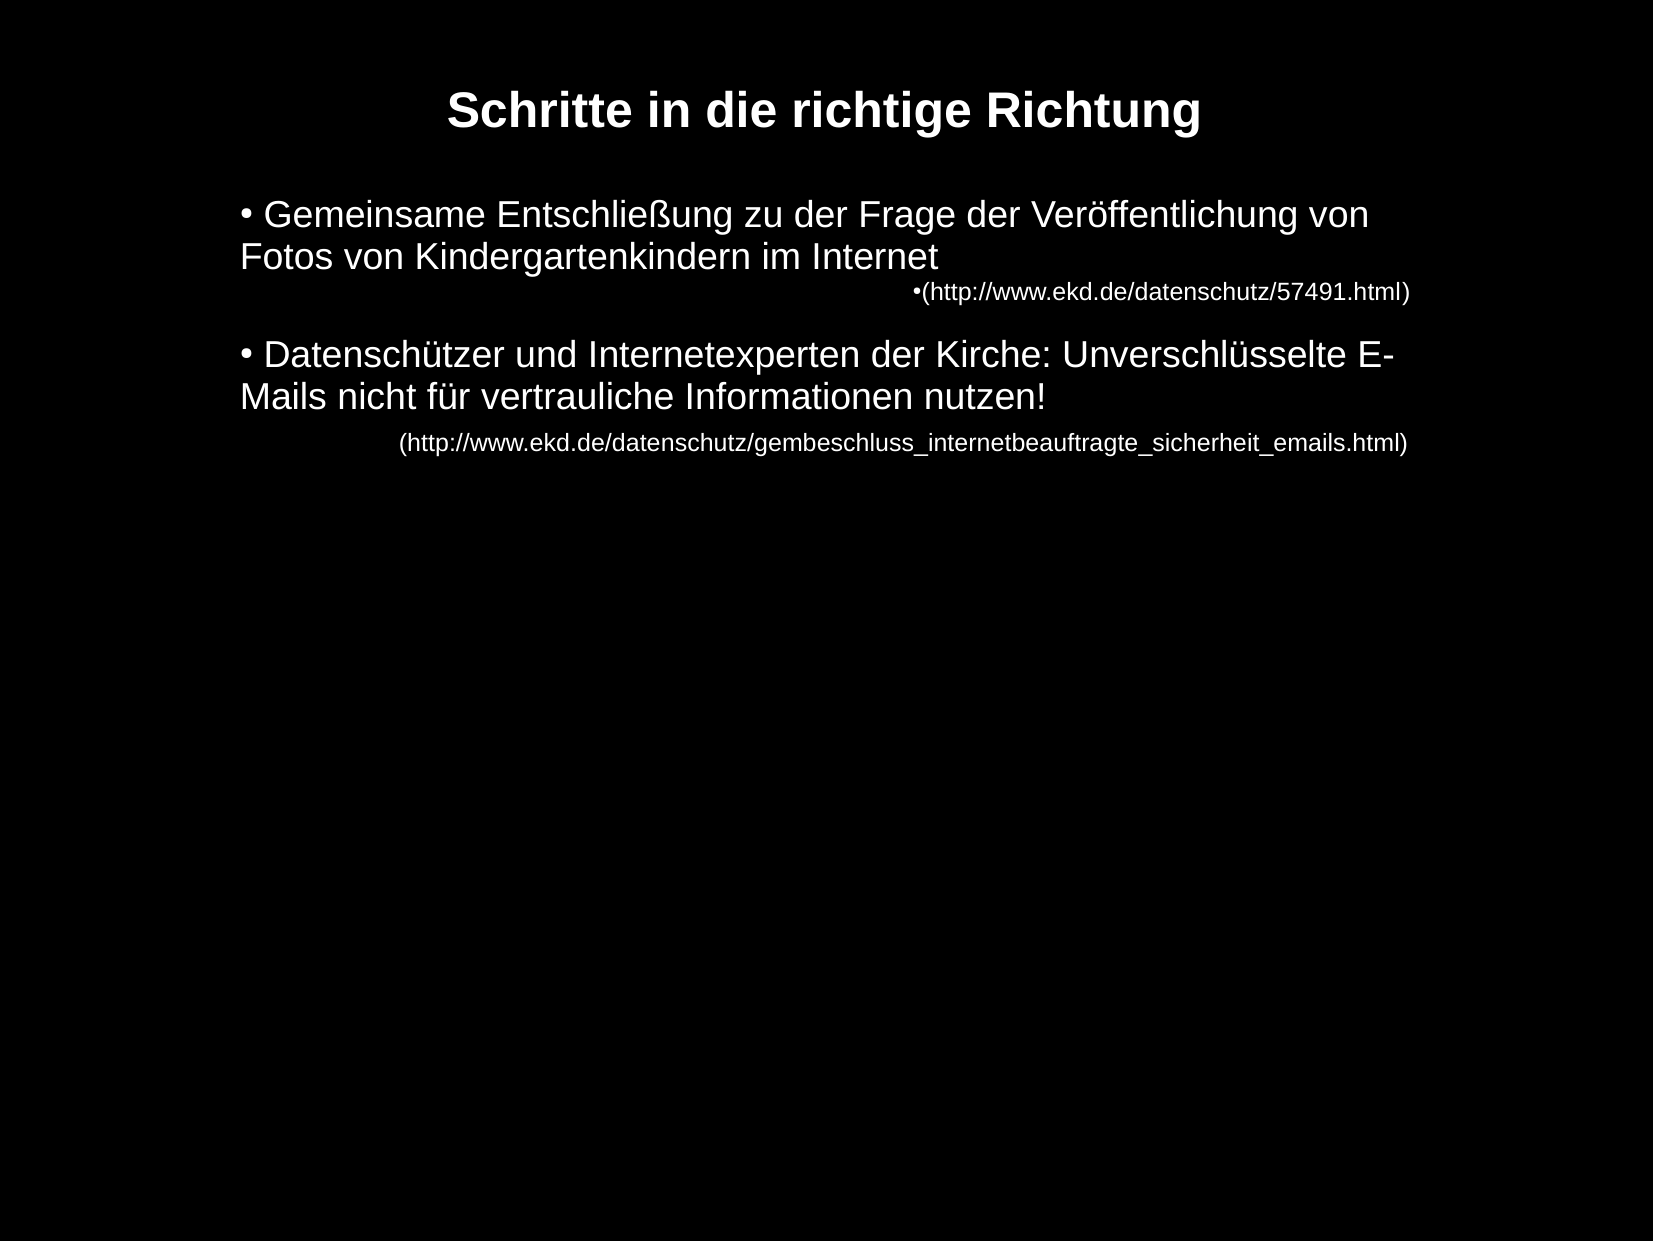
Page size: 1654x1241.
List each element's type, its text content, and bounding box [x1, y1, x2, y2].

text_box Schritte in die richtige Richtung Gemeinsame Entschließung zu der Frage der Veröffentlichung von Fotos von Kindergartenkindern im Internet (http://www.ekd.de/datenschutz/57491.html) Datenschützer und Internetexperten der Kirche: Unverschlüsselte E-Mails nicht für vertrauliche Informationen nutzen! (http://www.ekd.de/datenschutz/gembeschluss_internetbeauftragte_sicherheit_emails.html) [225, 75, 1426, 468]
